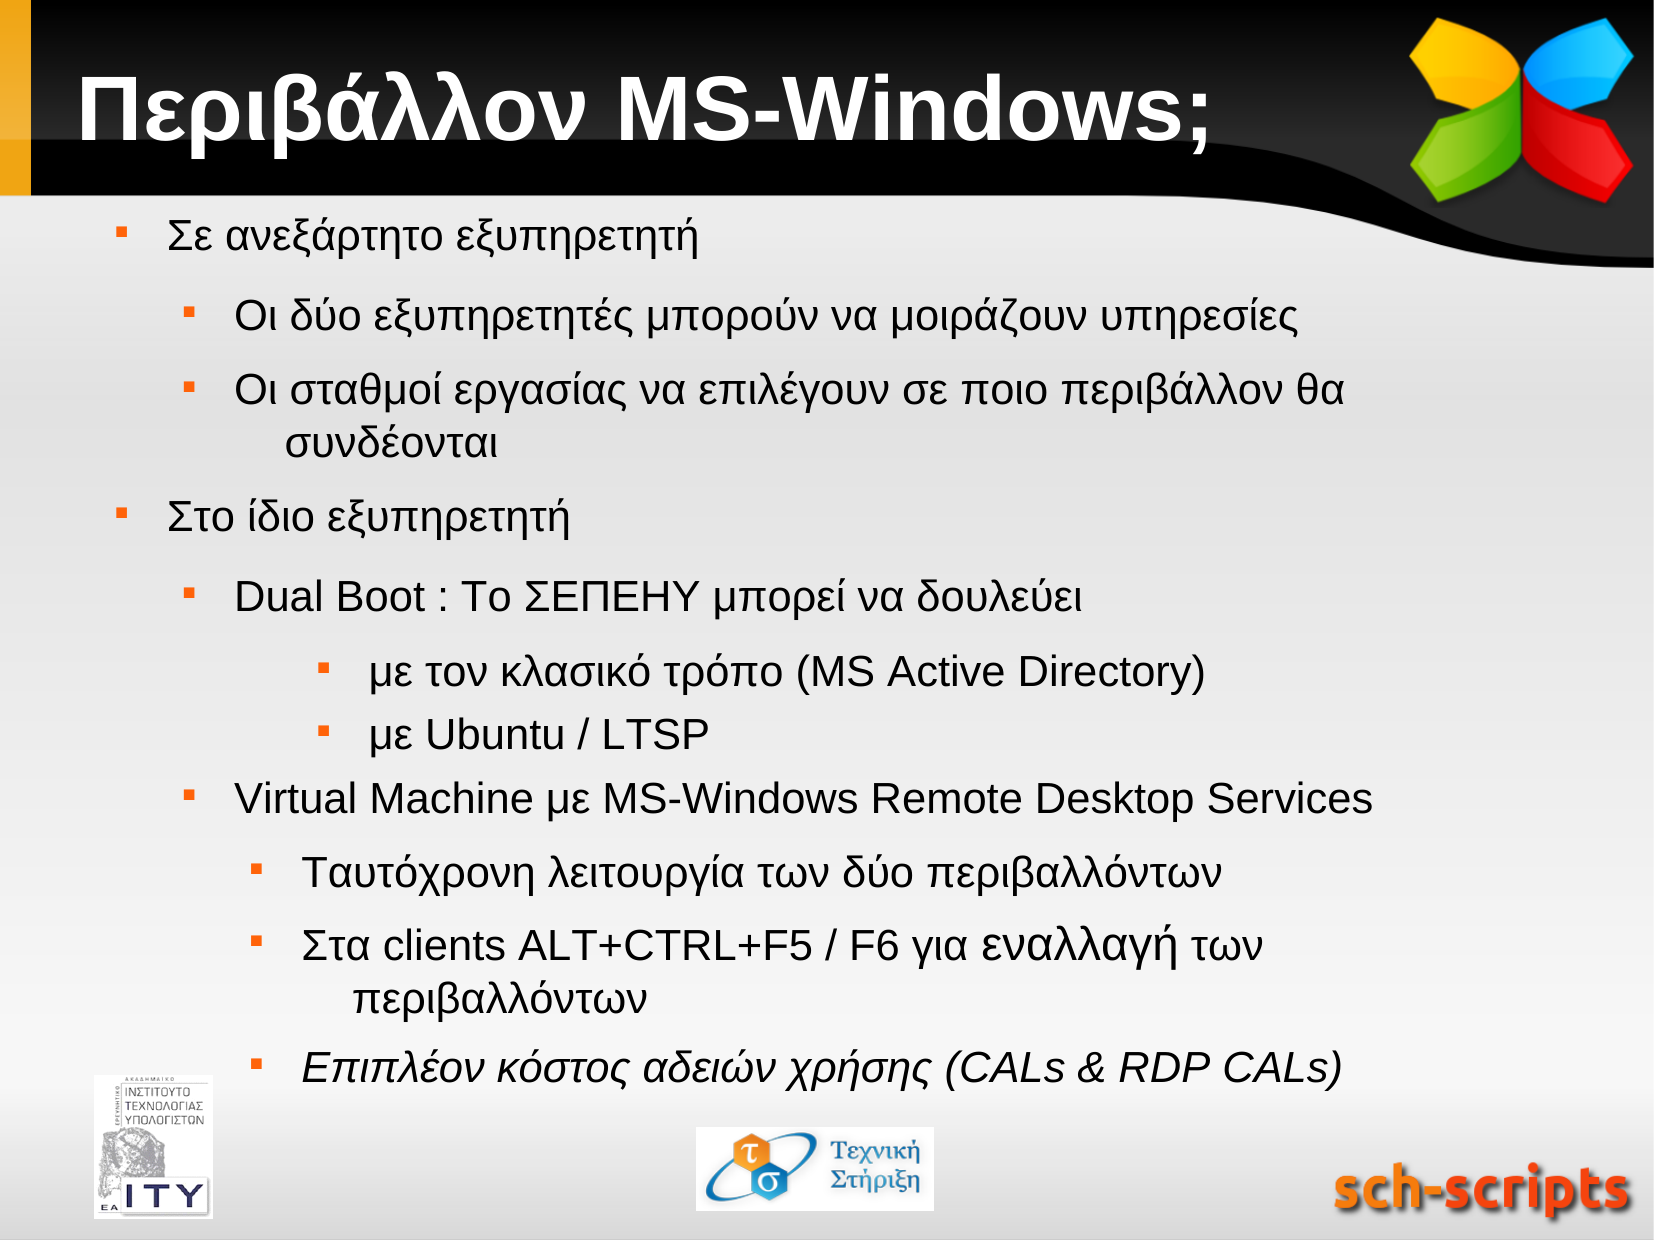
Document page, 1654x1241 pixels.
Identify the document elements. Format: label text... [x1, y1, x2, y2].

picture [0, 0, 1654, 1241]
title Περιβάλλον MS-Windows; [76, 7, 1565, 200]
list Σε ανεξάρτητο εξυπηρετητή Οι δύο εξυπηρετητές μπορούν να μοιράζουν υπηρεσίες Οι σταθμοί εργασίας να επιλέγουν σε ποιο περιβάλλον θα συνδέονται Στο ίδιο εξυπηρετητή Dual Boot : Το ΣΕΠΕΗΥ μπορεί να δουλεύει με τον κλασικό τρόπο (MS Active Directory) με Ubuntu / LTSP Virtual Machine με MS-Windows Remote Desktop Services Ταυτόχρονη λειτουργία των δύο περιβαλλόντων Στα clients ALT+CTRL+F5 / F6 για εναλλαγή των περιβαλλόντων Επιπλέον κόστος αδειών χρήσης (CALs & RDP CALs) [82, 206, 1571, 1093]
